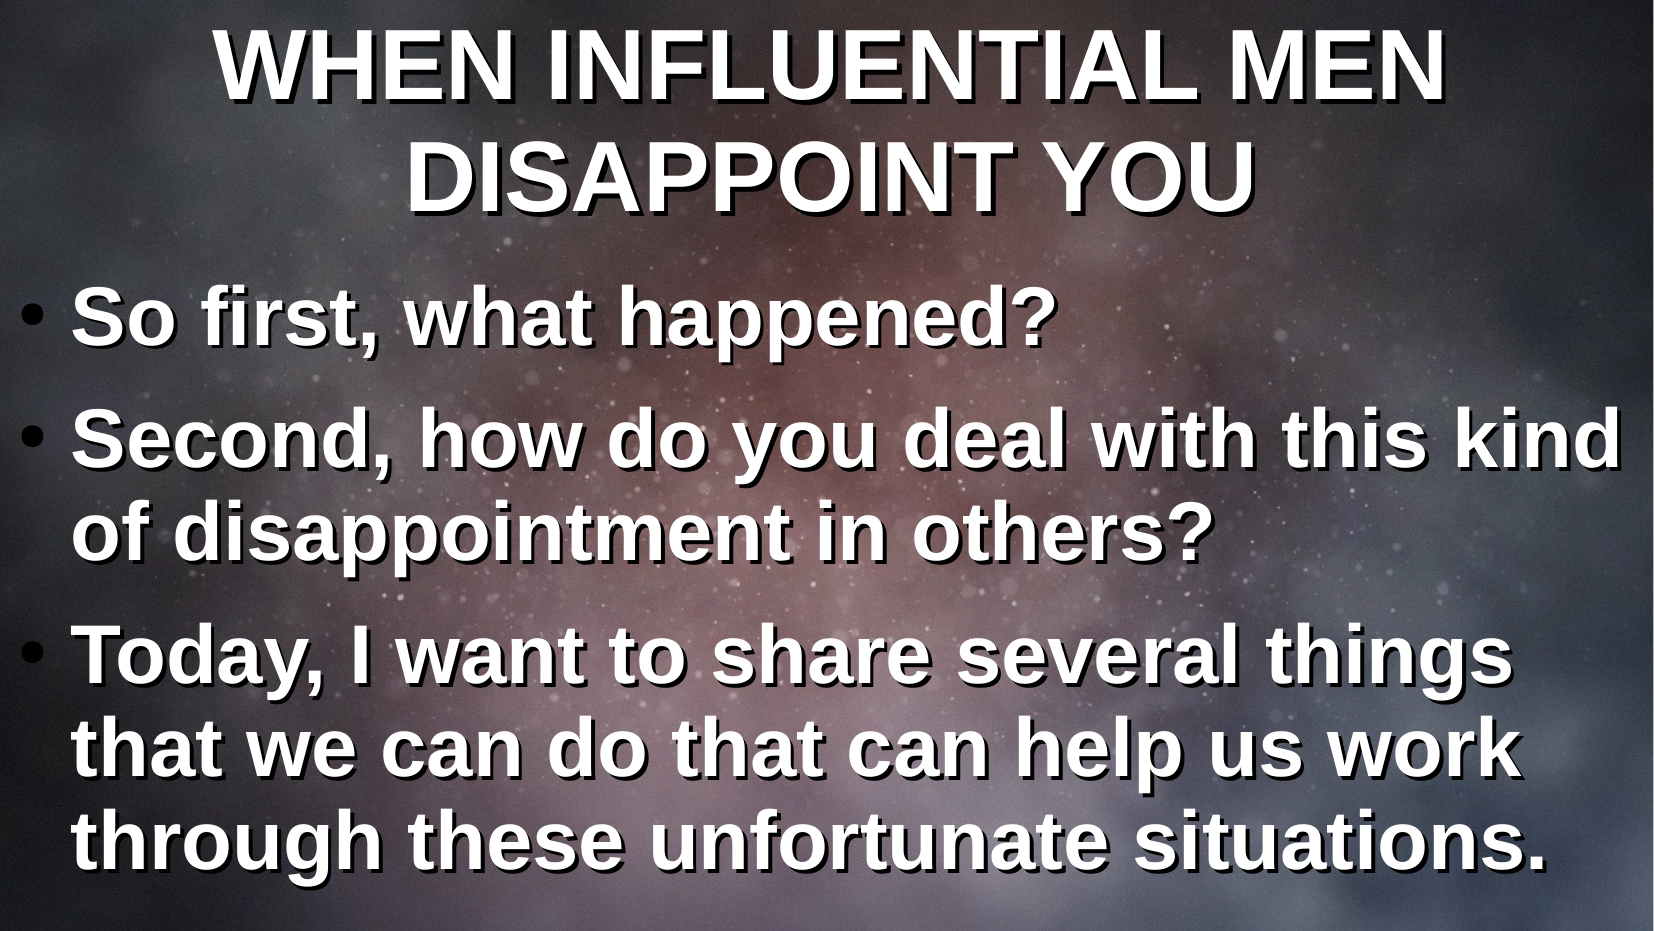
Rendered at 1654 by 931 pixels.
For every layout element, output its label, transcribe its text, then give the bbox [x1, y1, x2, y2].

list So first, what happened? Second, how do you deal with this kind of disappointment in others? Today, I want to share several things that we can do that can help us work through these unfortunate situations. [0, 270, 1636, 931]
picture [0, 0, 1654, 931]
title WHEN INFLUENTIAL MEN DISAPPOINT YOU [28, 9, 1634, 234]
